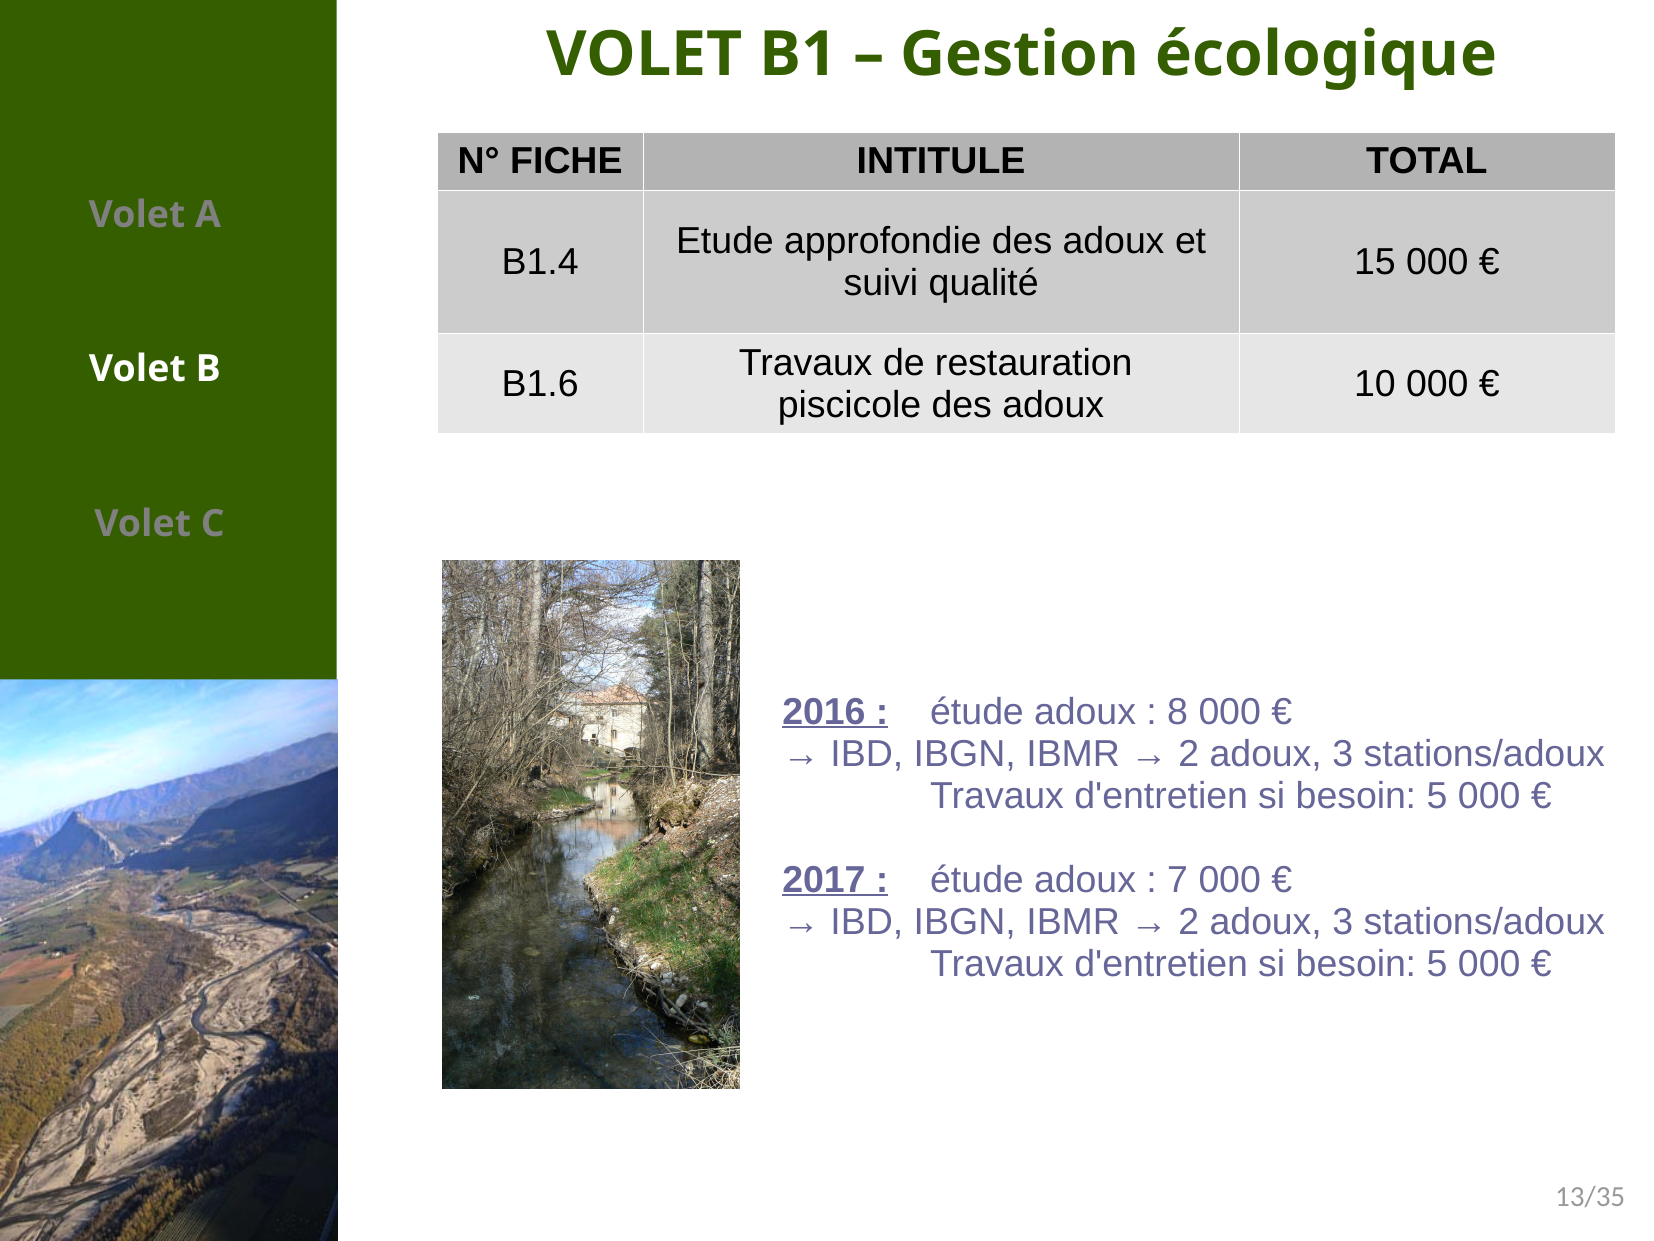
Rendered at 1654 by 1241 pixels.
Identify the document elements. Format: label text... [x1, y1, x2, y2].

table_cell Travaux de restauration piscicole des adoux [644, 334, 1239, 433]
table_cell 10 000 € [1240, 334, 1615, 433]
table_cell Etude approfondie des adoux et suivi qualité [644, 191, 1239, 333]
table_header N° FICHE [438, 133, 643, 190]
text_box [0, 0, 337, 680]
table_cell 15 000 € [1240, 191, 1615, 333]
table_header TOTAL [1240, 133, 1615, 190]
picture [442, 560, 740, 1089]
table_header INTITULE [644, 133, 1239, 190]
text_box VOLET B1 – Gestion écologique [580, 0, 1466, 132]
text_box Volet A Volet B Volet C [59, 128, 251, 508]
table_cell B1.4 [438, 191, 643, 333]
text_box 2016 : étude adoux : 8 000 € → IBD, IBGN, IBMR → 2 adoux, 3 stations/adoux Travaux d'entretien si besoin: 5 000 € 2017 : étude adoux : 7 000 € → IBD, IBGN, IBMR → 2 adoux, 3 stations/adoux Travaux d'entretien si besoin: 5 000 € [767, 682, 1654, 995]
picture [0, 679, 338, 1241]
table_cell B1.6 [438, 334, 643, 433]
